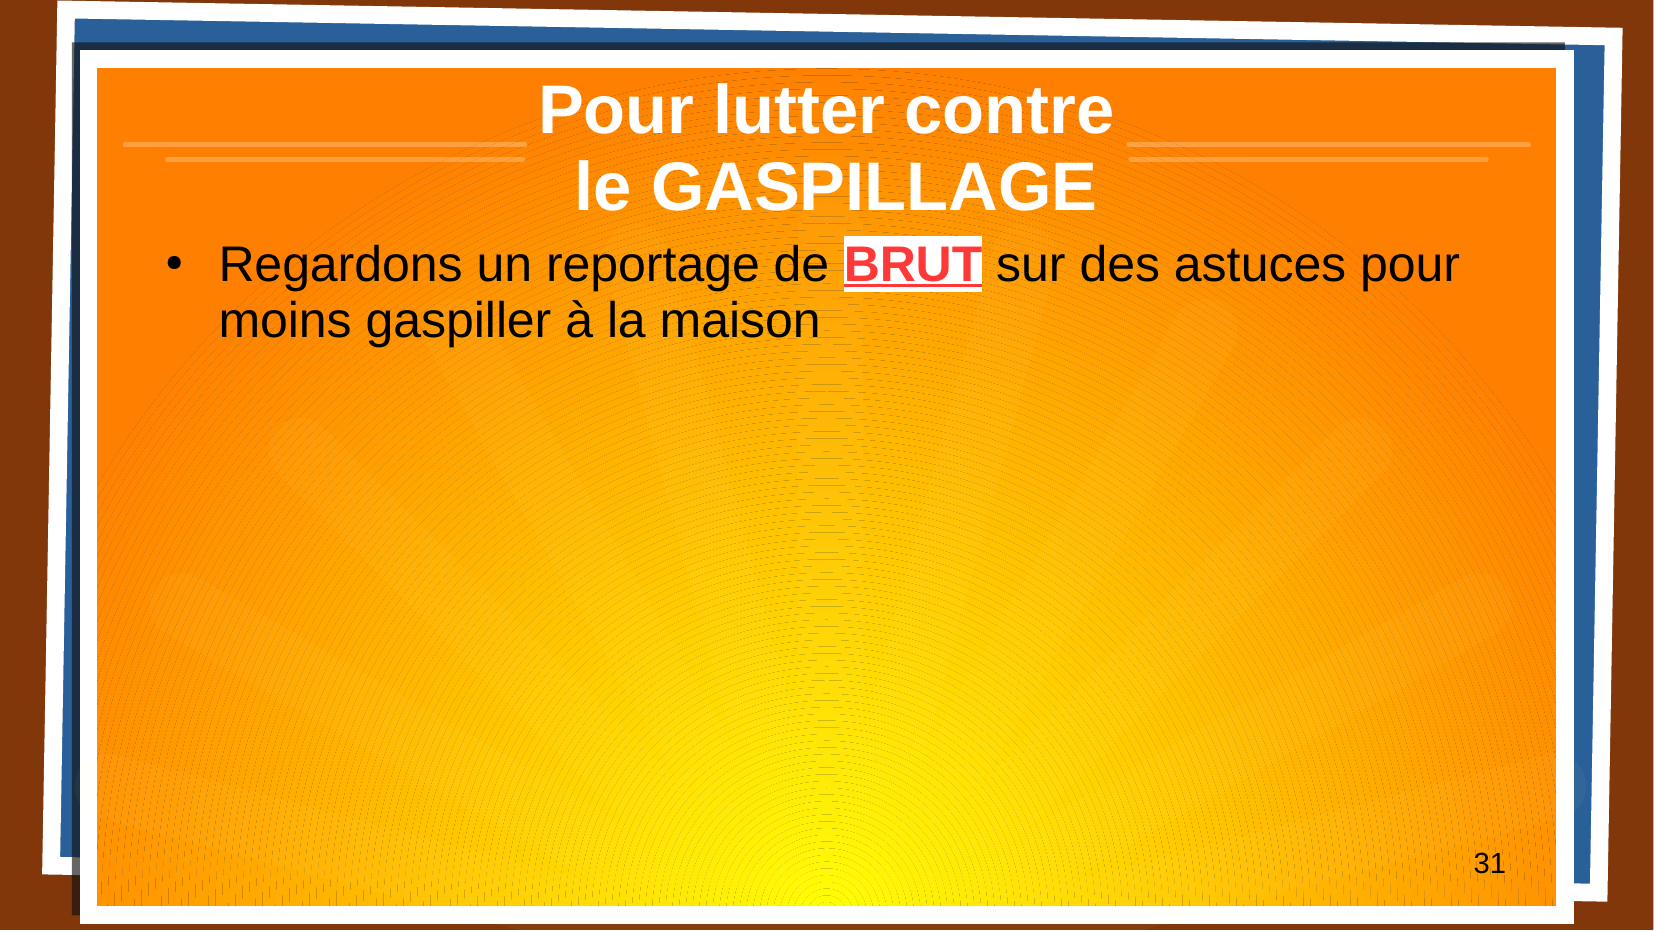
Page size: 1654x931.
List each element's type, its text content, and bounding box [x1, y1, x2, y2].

list Regardons un reportage de BRUT sur des astuces pour moins gaspiller à la maison [147, 236, 1506, 827]
title Pour lutter contre le GASPILLAGE [531, 70, 1123, 225]
